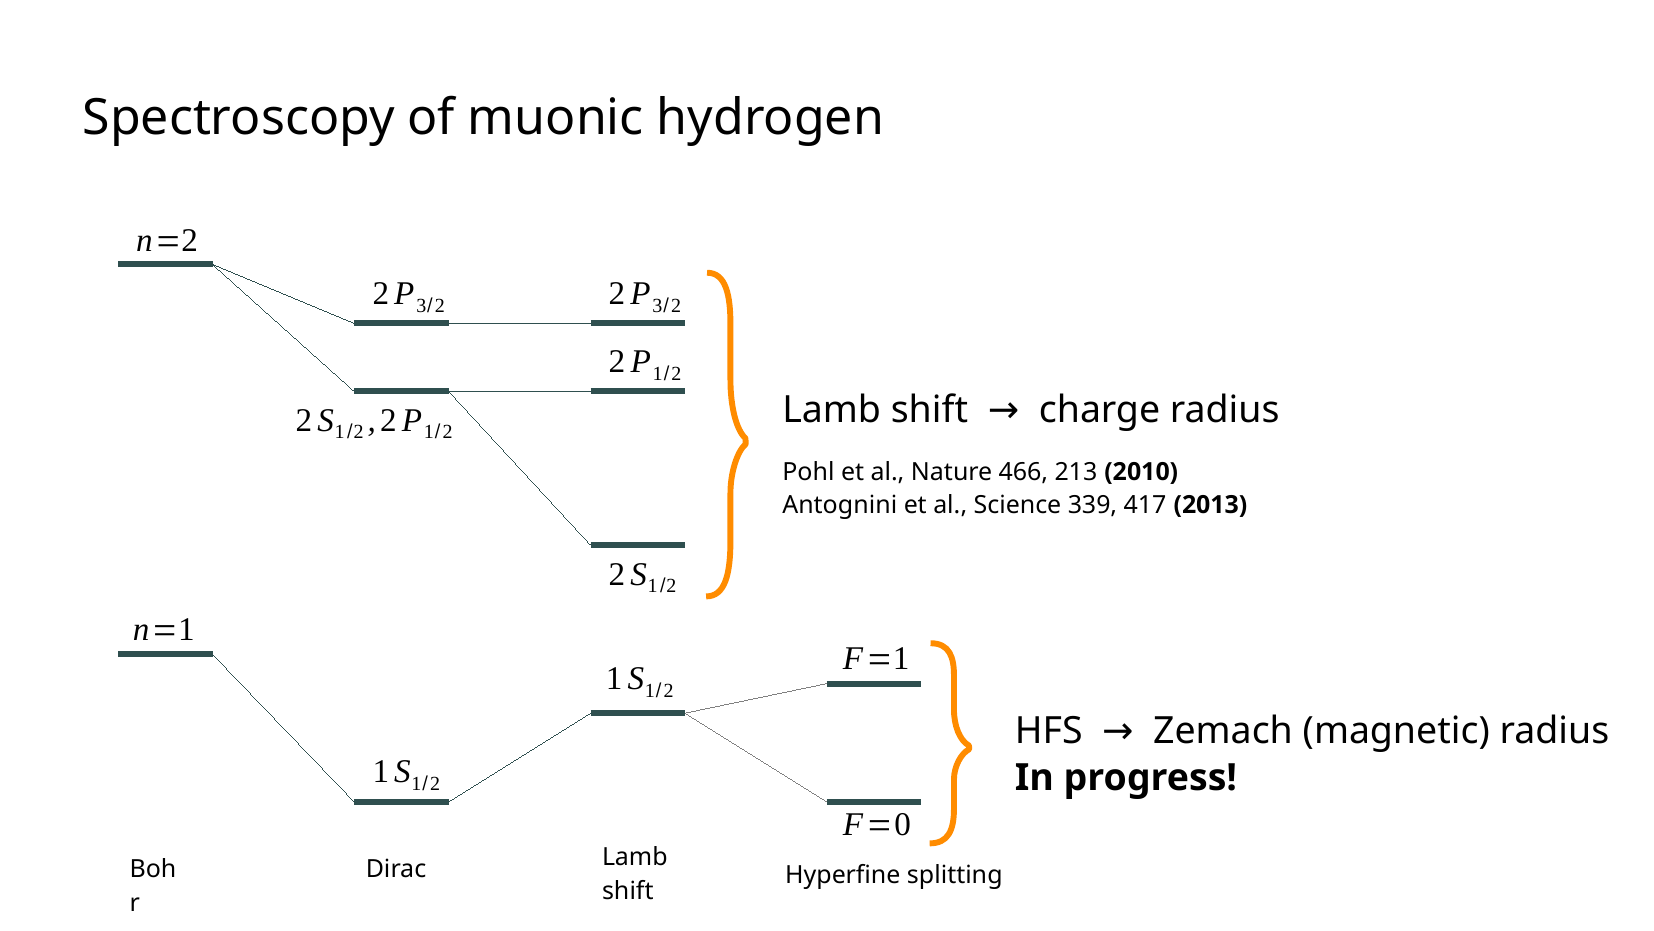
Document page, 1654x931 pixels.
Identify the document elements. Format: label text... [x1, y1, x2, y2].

chart [602, 342, 688, 385]
chart [602, 274, 688, 317]
chart [835, 640, 916, 678]
chart [126, 611, 201, 649]
chart [129, 221, 205, 259]
text_box Pohl et al., Nature 466, 213 (2010) Antognini et al., Science 339, 417 (2013) [767, 445, 1371, 521]
chart [599, 660, 680, 702]
text_box In progress! [1000, 743, 1581, 893]
text_box Bohr [114, 843, 199, 891]
chart [289, 401, 458, 444]
text_box Lamb shift [587, 831, 709, 931]
text_box Hyperfine splitting [770, 848, 1034, 924]
chart [366, 752, 447, 795]
text_box Dirac [351, 843, 449, 891]
text_box HFS → Zemach (magnetic) radius [1000, 696, 1593, 757]
chart [835, 805, 917, 843]
text_box Lamb shift → charge radius [767, 375, 1258, 436]
chart [602, 555, 683, 598]
title Spectroscopy of muonic hydrogen [82, 37, 1571, 193]
chart [366, 274, 451, 317]
